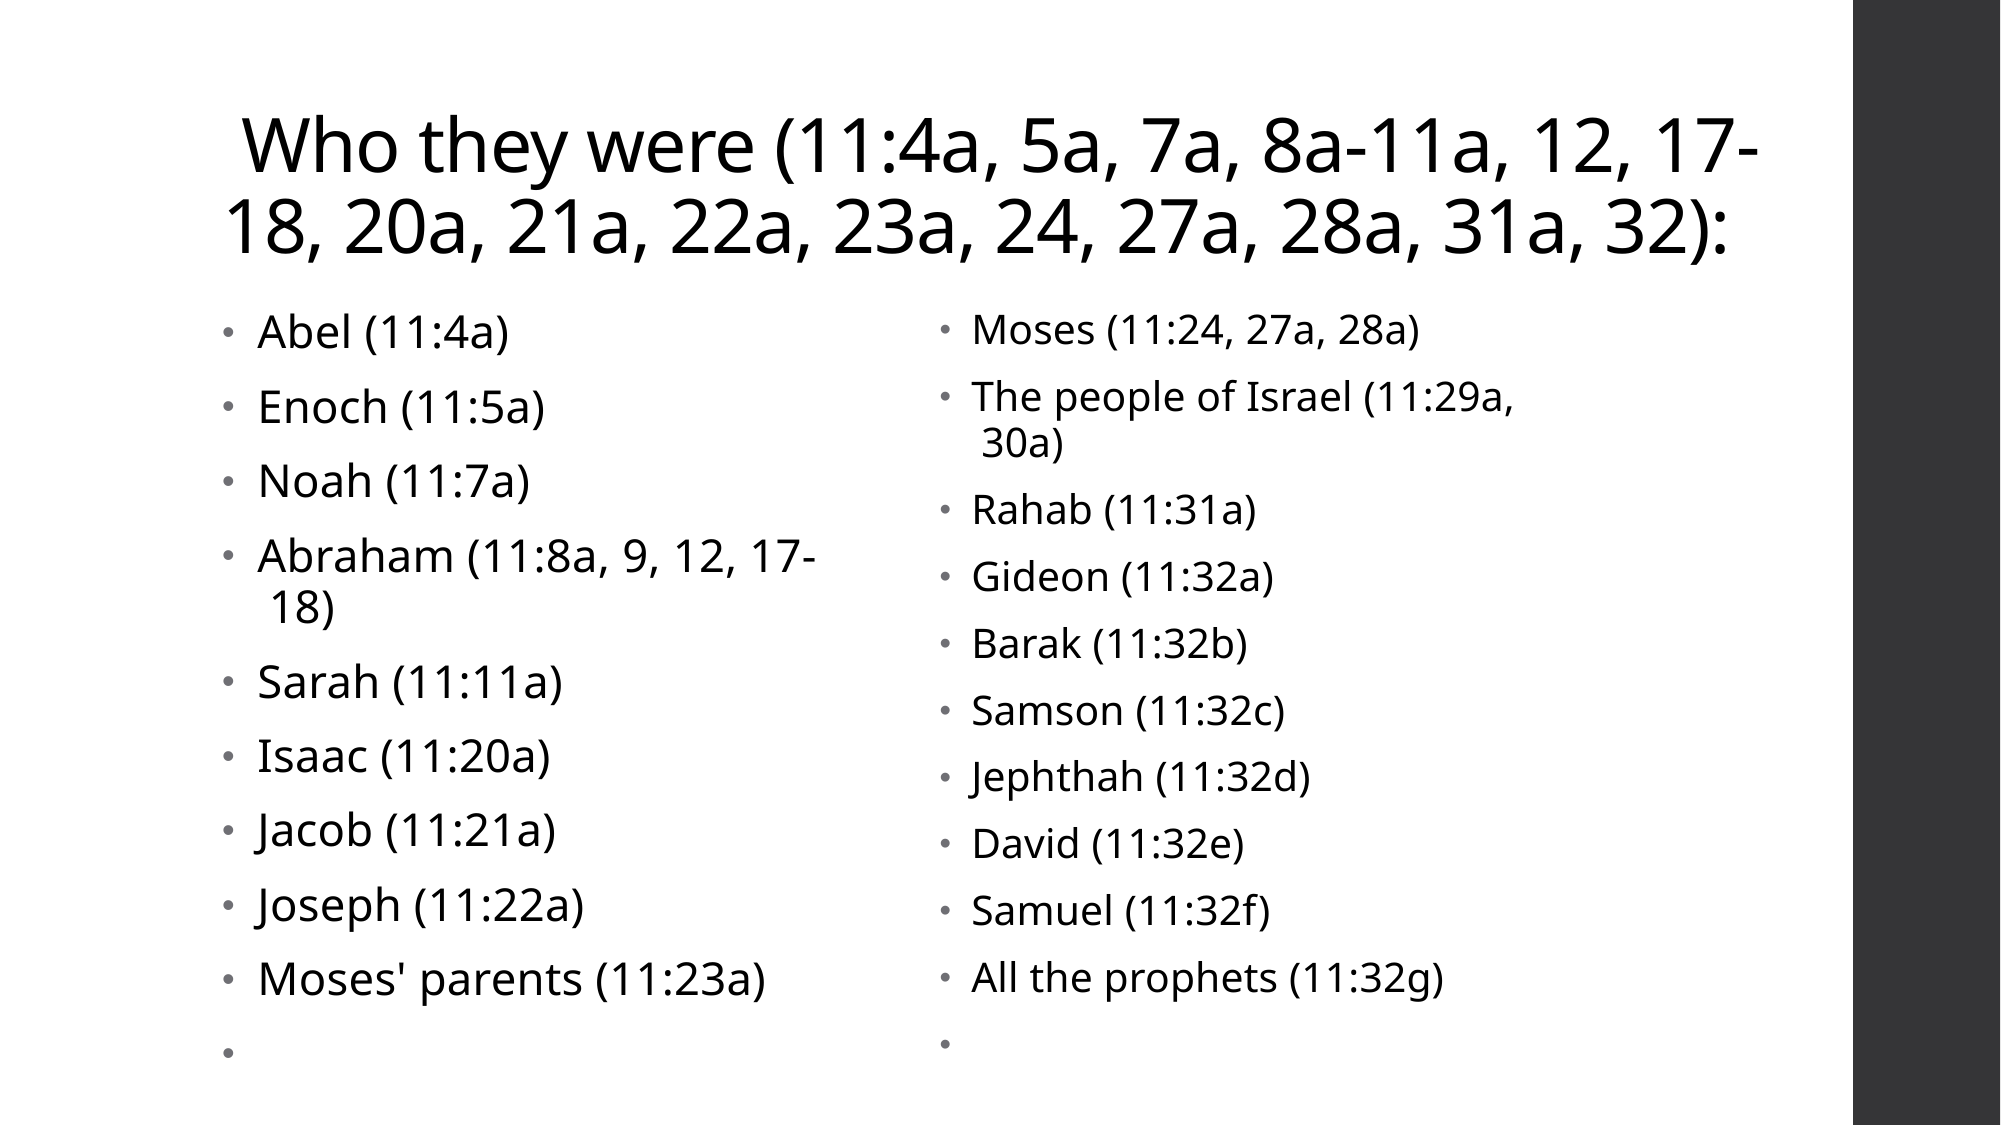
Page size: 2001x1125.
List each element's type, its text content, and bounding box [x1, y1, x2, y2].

title Who they were (11:4a, 5a, 7a, 8a-11a, 12, 17-18, 20a, 21a, 22a, 23a, 24, 27a, 28a, 31a, 32): [206, 60, 1797, 278]
list Moses (11:24, 27a, 28a) The people of Israel (11:29a, 30a) Rahab (11:31a) Gideon (11:32a) Barak (11:32b) Samson (11:32c) Jephthah (11:32d) David (11:32e) Samuel (11:32f) All the prophets (11:32g) [924, 299, 1617, 1014]
list Abel (11:4a) Enoch (11:5a) Noah (11:7a) Abraham (11:8a, 9, 12, 17-18) Sarah (11:11a) Isaac (11:20a) Jacob (11:21a) Joseph (11:22a) Moses' parents (11:23a) [207, 299, 900, 1014]
